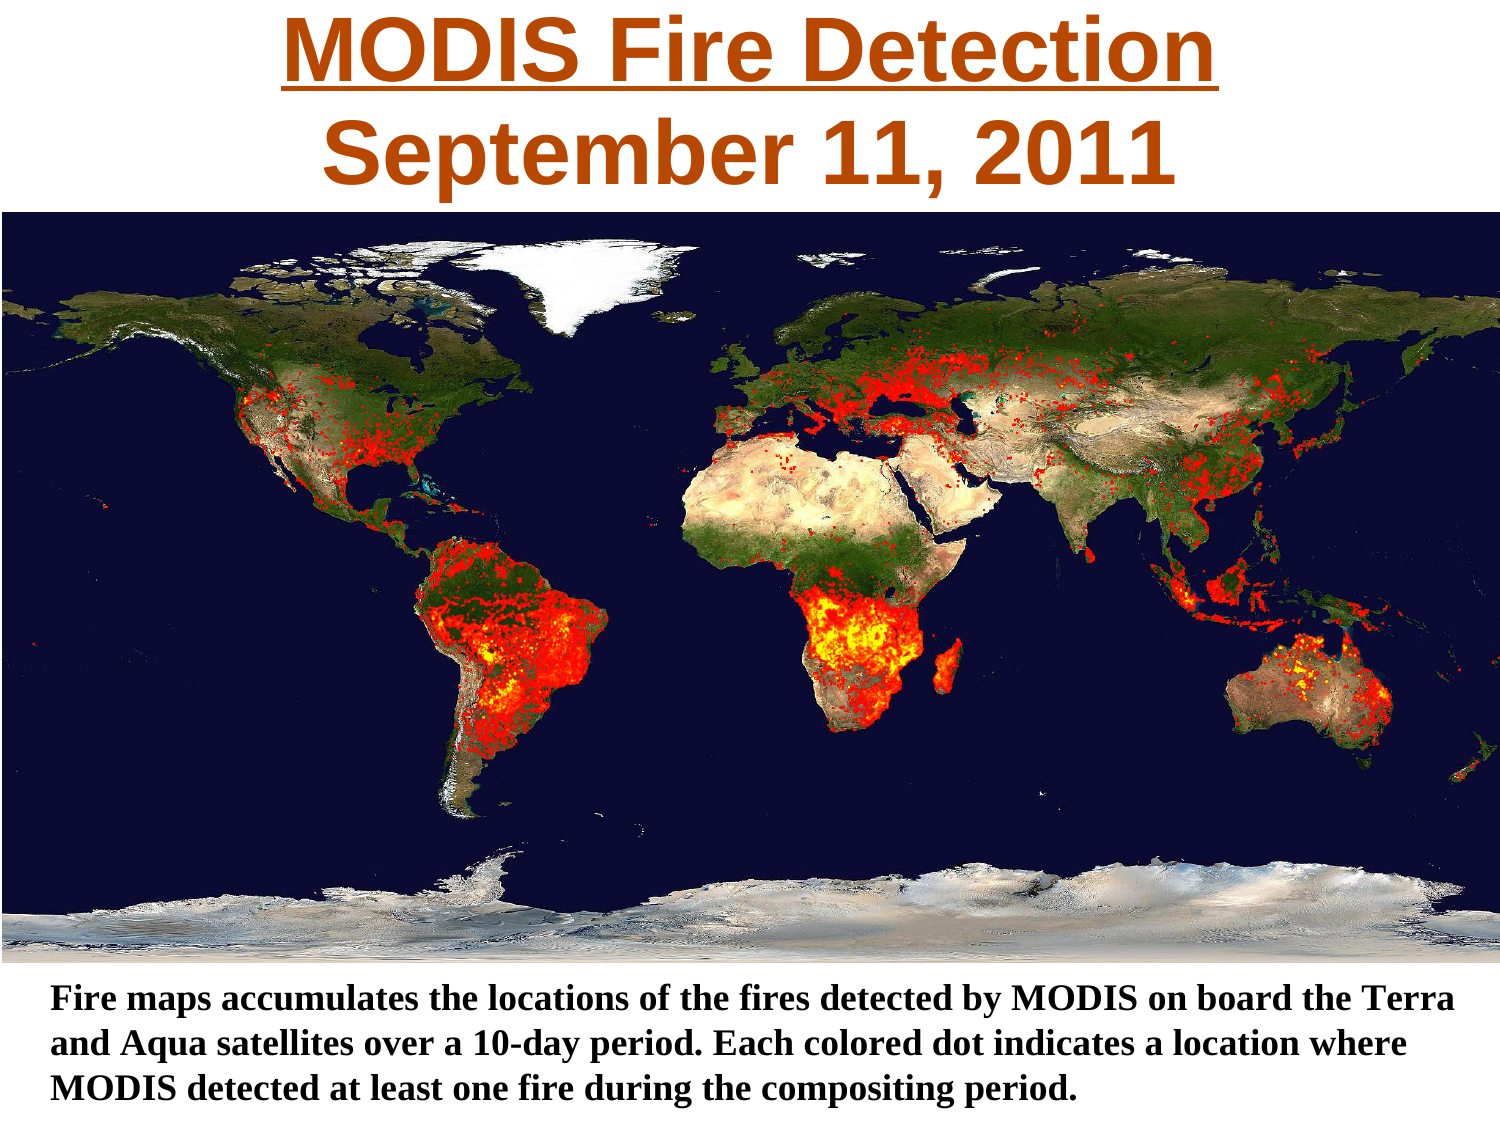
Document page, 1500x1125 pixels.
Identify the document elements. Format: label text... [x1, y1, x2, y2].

text_box MODIS Fire Detection September 11, 2011 [0, 0, 1500, 206]
text_box Fire maps accumulates the locations of the fires detected by MODIS on board the Terra and Aqua satellites over a 10-day period. Each colored dot indicates a location where MODIS detected at least one fire during the compositing period. [35, 965, 1490, 1125]
picture [2, 212, 1500, 963]
